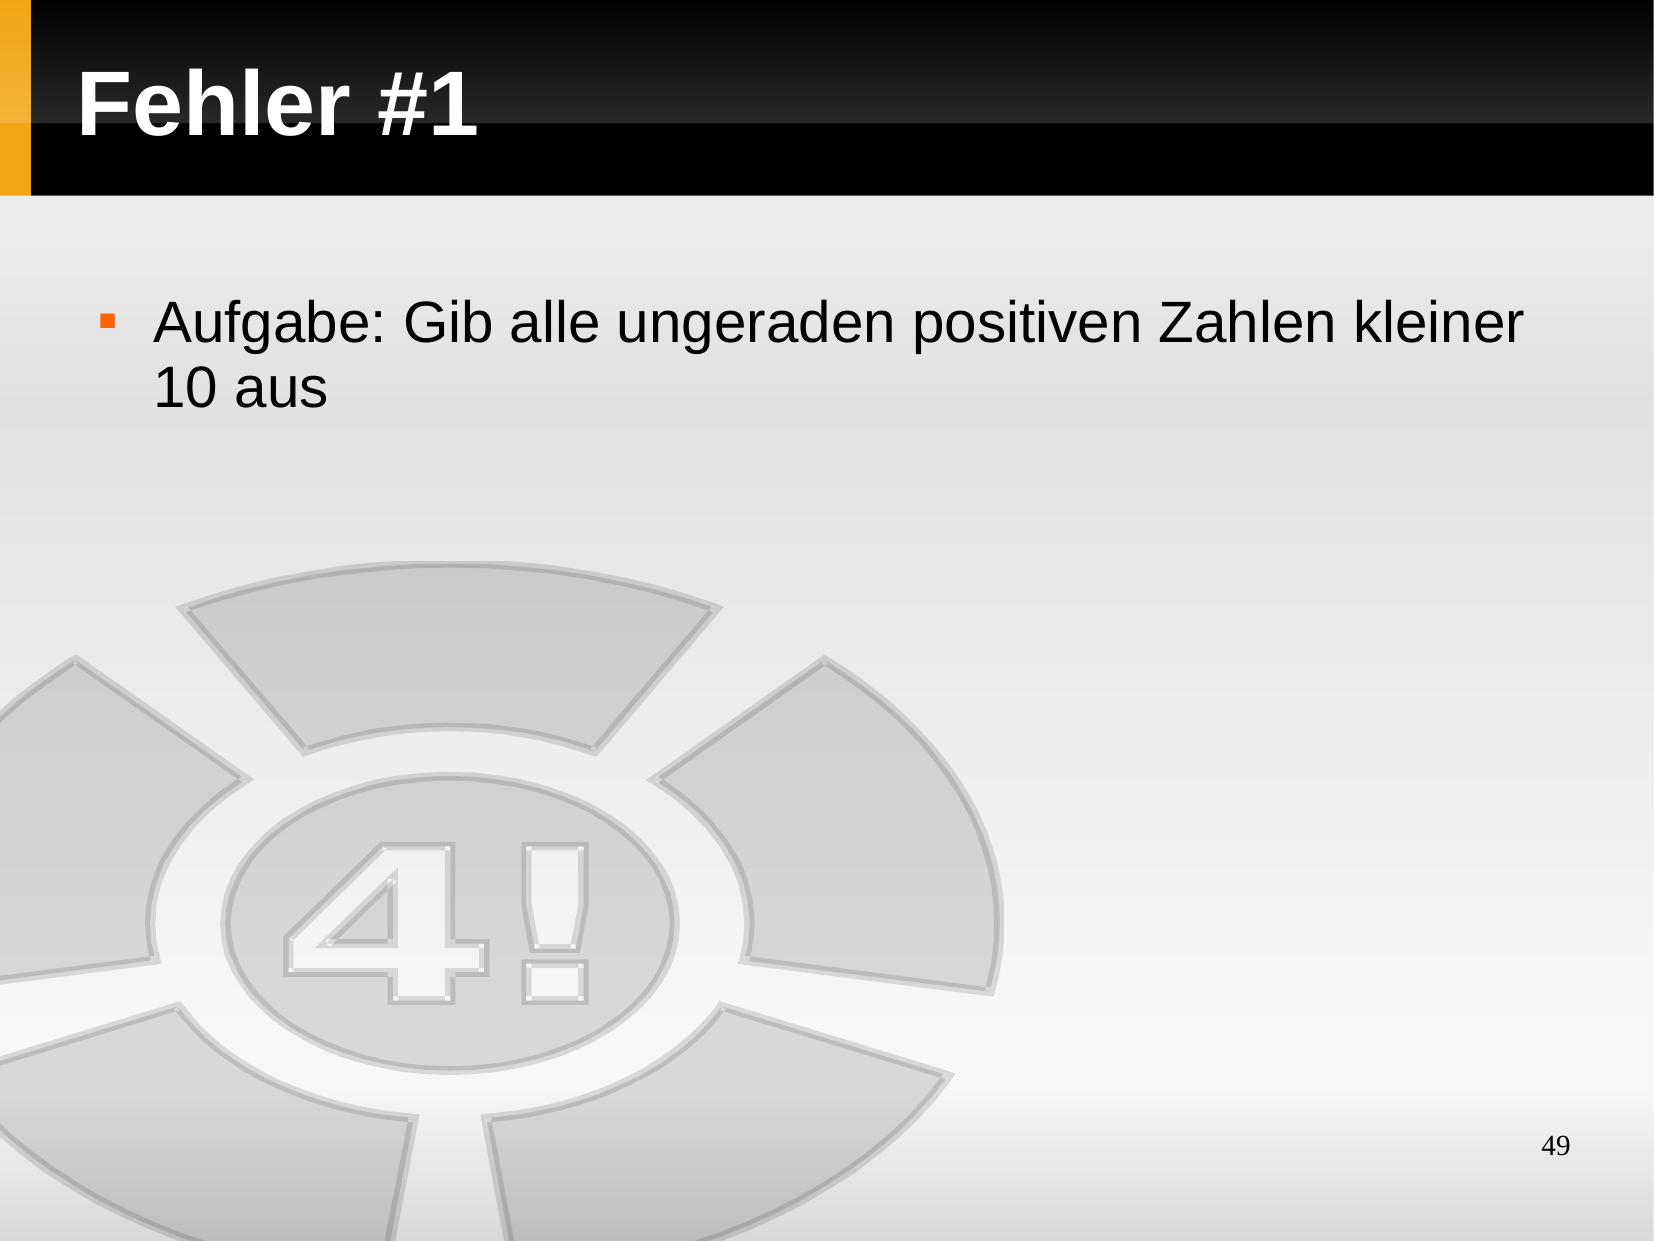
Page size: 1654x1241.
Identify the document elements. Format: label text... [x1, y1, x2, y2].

list Aufgabe: Gib alle ungeraden positiven Zahlen kleiner 10 aus [82, 290, 1571, 1094]
picture [0, 0, 1654, 1241]
title Fehler #1 [76, 0, 1565, 208]
